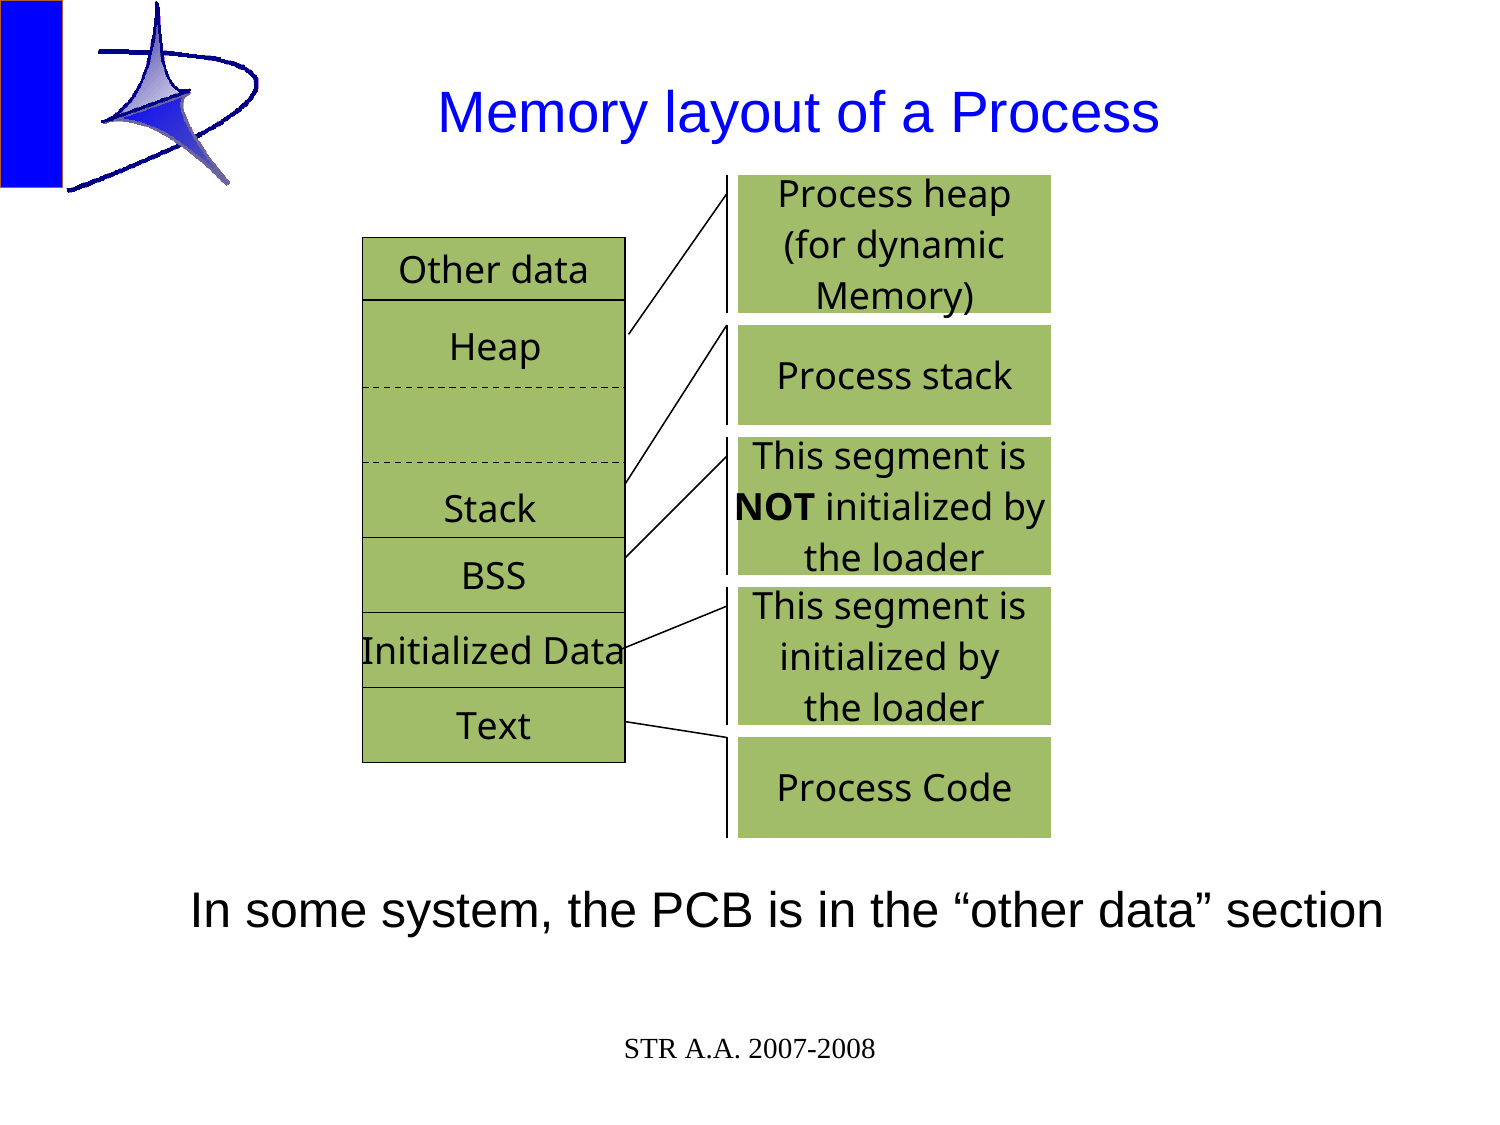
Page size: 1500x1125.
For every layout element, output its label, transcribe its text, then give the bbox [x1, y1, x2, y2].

text_box Stack [428, 474, 552, 542]
text_box Other data [362, 237, 625, 300]
list In some system, the PCB is in the “other data” section [174, 874, 1425, 1038]
text_box Process stack [738, 325, 1051, 425]
text_box Initialized Data [362, 613, 625, 688]
text_box This segment is NOT initialized by the loader [738, 437, 1051, 575]
picture [62, 0, 263, 197]
text_box Heap [433, 312, 557, 379]
text_box BSS [362, 538, 625, 613]
text_box Process Code [738, 737, 1051, 838]
title Memory layout of a Process [174, 61, 1425, 164]
text_box This segment is initialized by the loader [738, 587, 1051, 725]
text_box [362, 300, 625, 538]
text_box Process heap (for dynamic Memory) [738, 175, 1051, 313]
text_box Text [362, 688, 625, 763]
